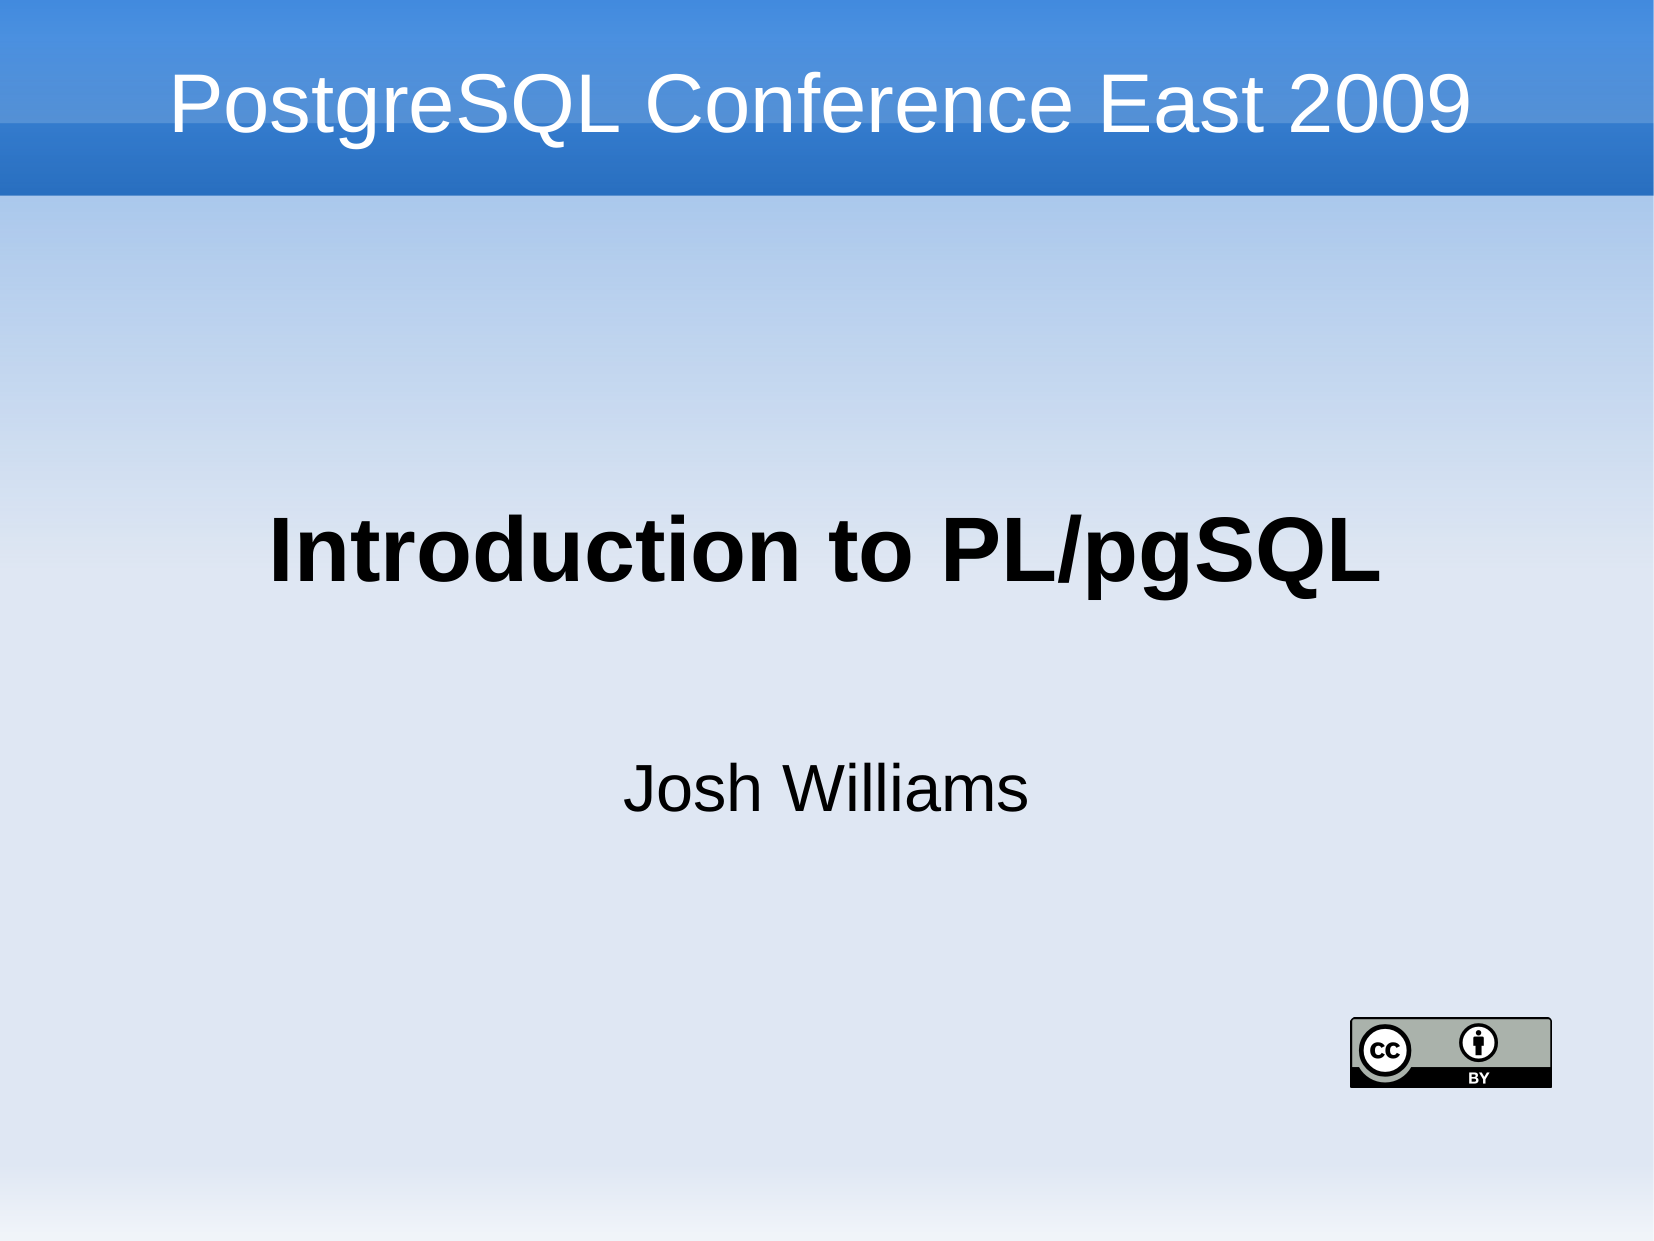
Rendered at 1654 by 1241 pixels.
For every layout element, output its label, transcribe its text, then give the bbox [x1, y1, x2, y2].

title PostgreSQL Conference East 2009 [76, 0, 1565, 208]
subtitle Introduction to PL/pgSQL Josh Williams [82, 290, 1571, 1109]
picture [0, 0, 1654, 1241]
